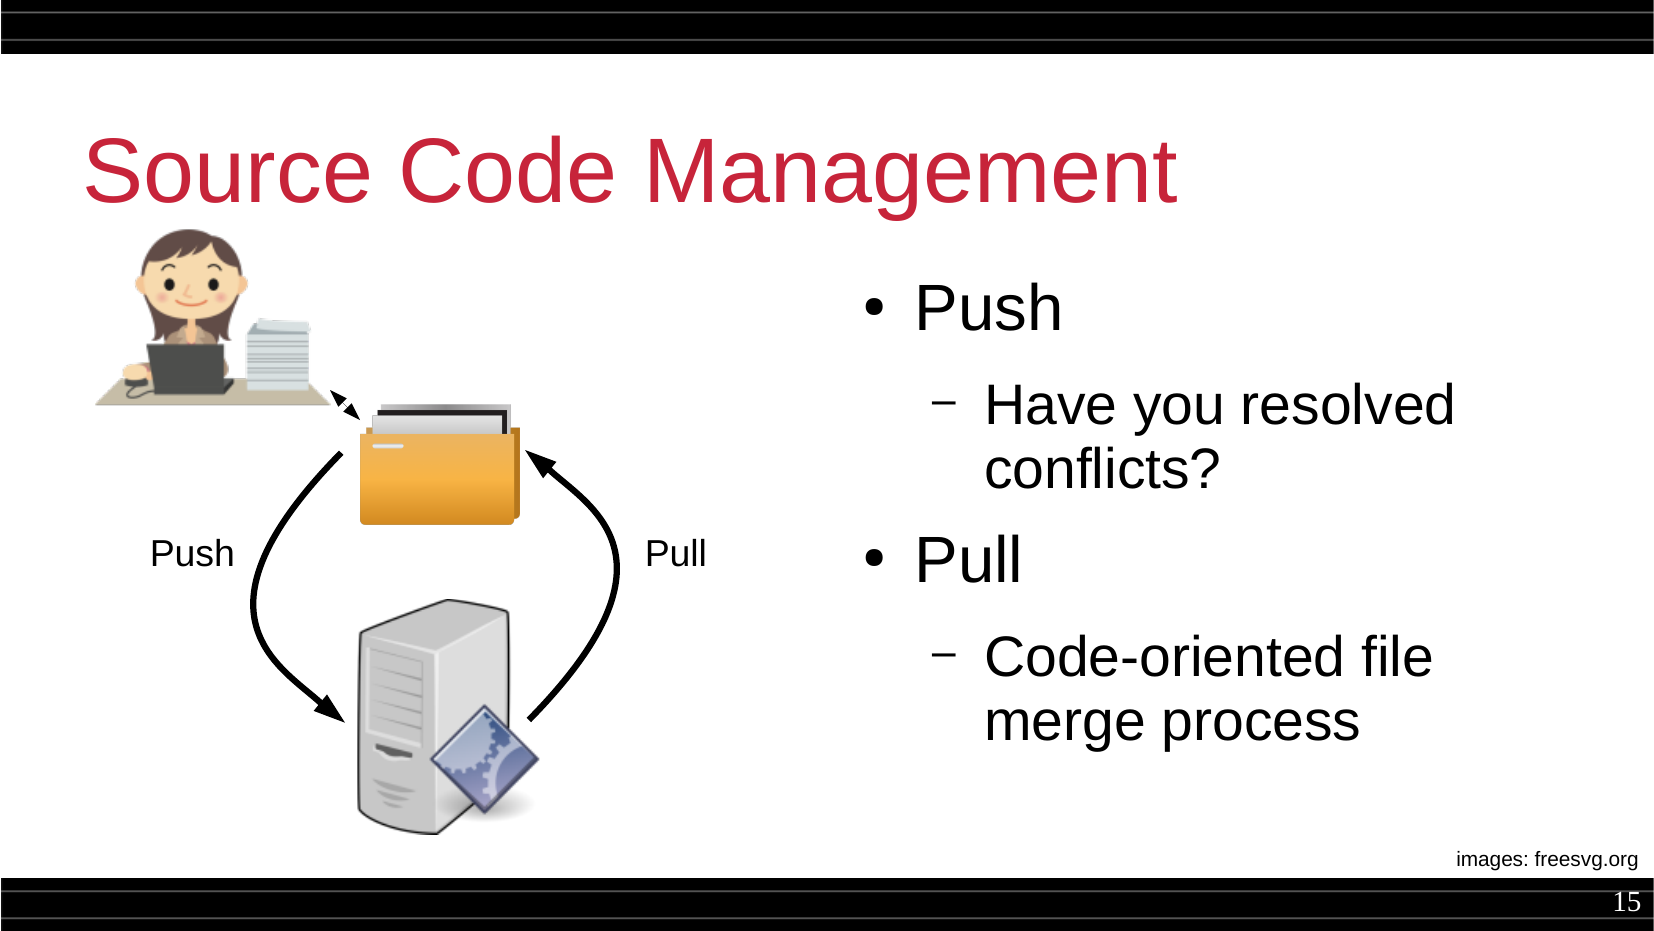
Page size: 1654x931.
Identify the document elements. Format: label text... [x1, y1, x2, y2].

text_box images: freesvg.org [1441, 840, 1654, 902]
title Source Code Management [82, 92, 1571, 249]
text_box Push [135, 525, 250, 582]
picture [1, 878, 1654, 931]
picture [1, 0, 1654, 54]
list Push Have you resolved conflicts? Pull Code-oriented file merge process [845, 271, 1572, 758]
picture [95, 200, 331, 436]
picture [360, 404, 520, 525]
text_box Pull [630, 525, 722, 582]
picture [331, 599, 566, 835]
